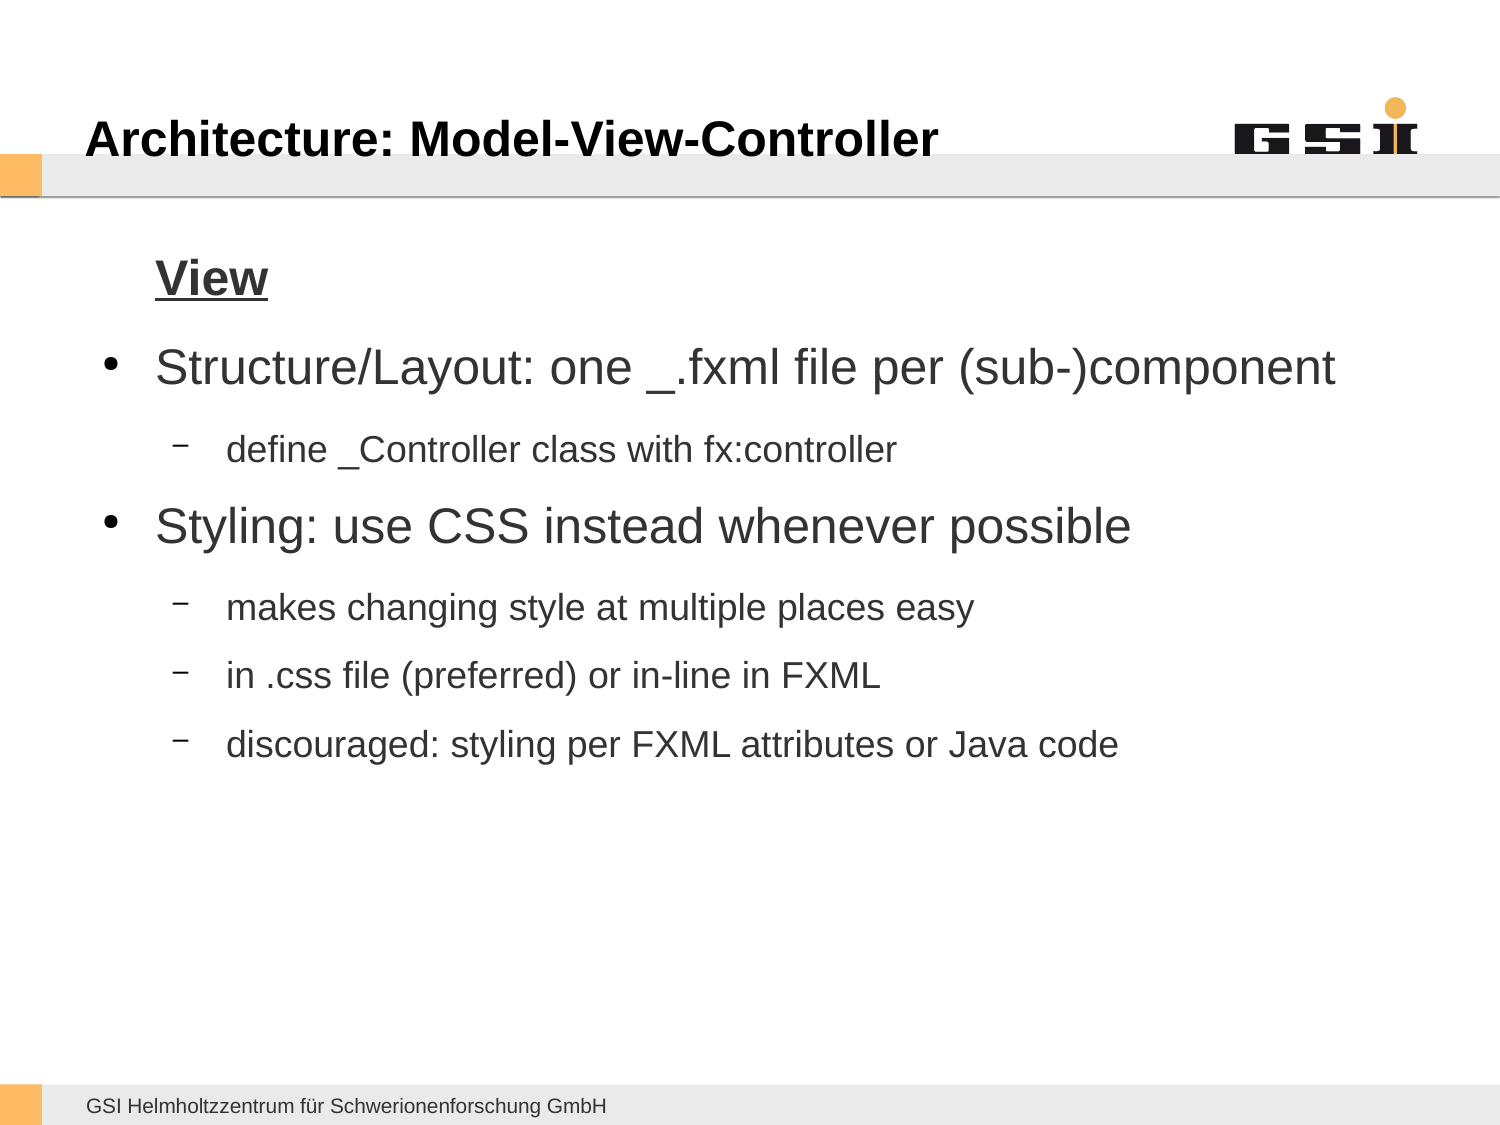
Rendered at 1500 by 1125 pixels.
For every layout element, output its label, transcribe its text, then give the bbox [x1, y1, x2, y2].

title Architecture: Model-View-Controller [69, 44, 986, 174]
list View Structure/Layout: one _.fxml file per (sub-)component define _Controller class with fx:controller Styling: use CSS instead whenever possible makes changing style at multiple places easy in .css file (preferred) or in-line in FXML discouraged: styling per FXML attributes or Java code [69, 237, 1417, 1043]
picture [1233, 95, 1419, 154]
